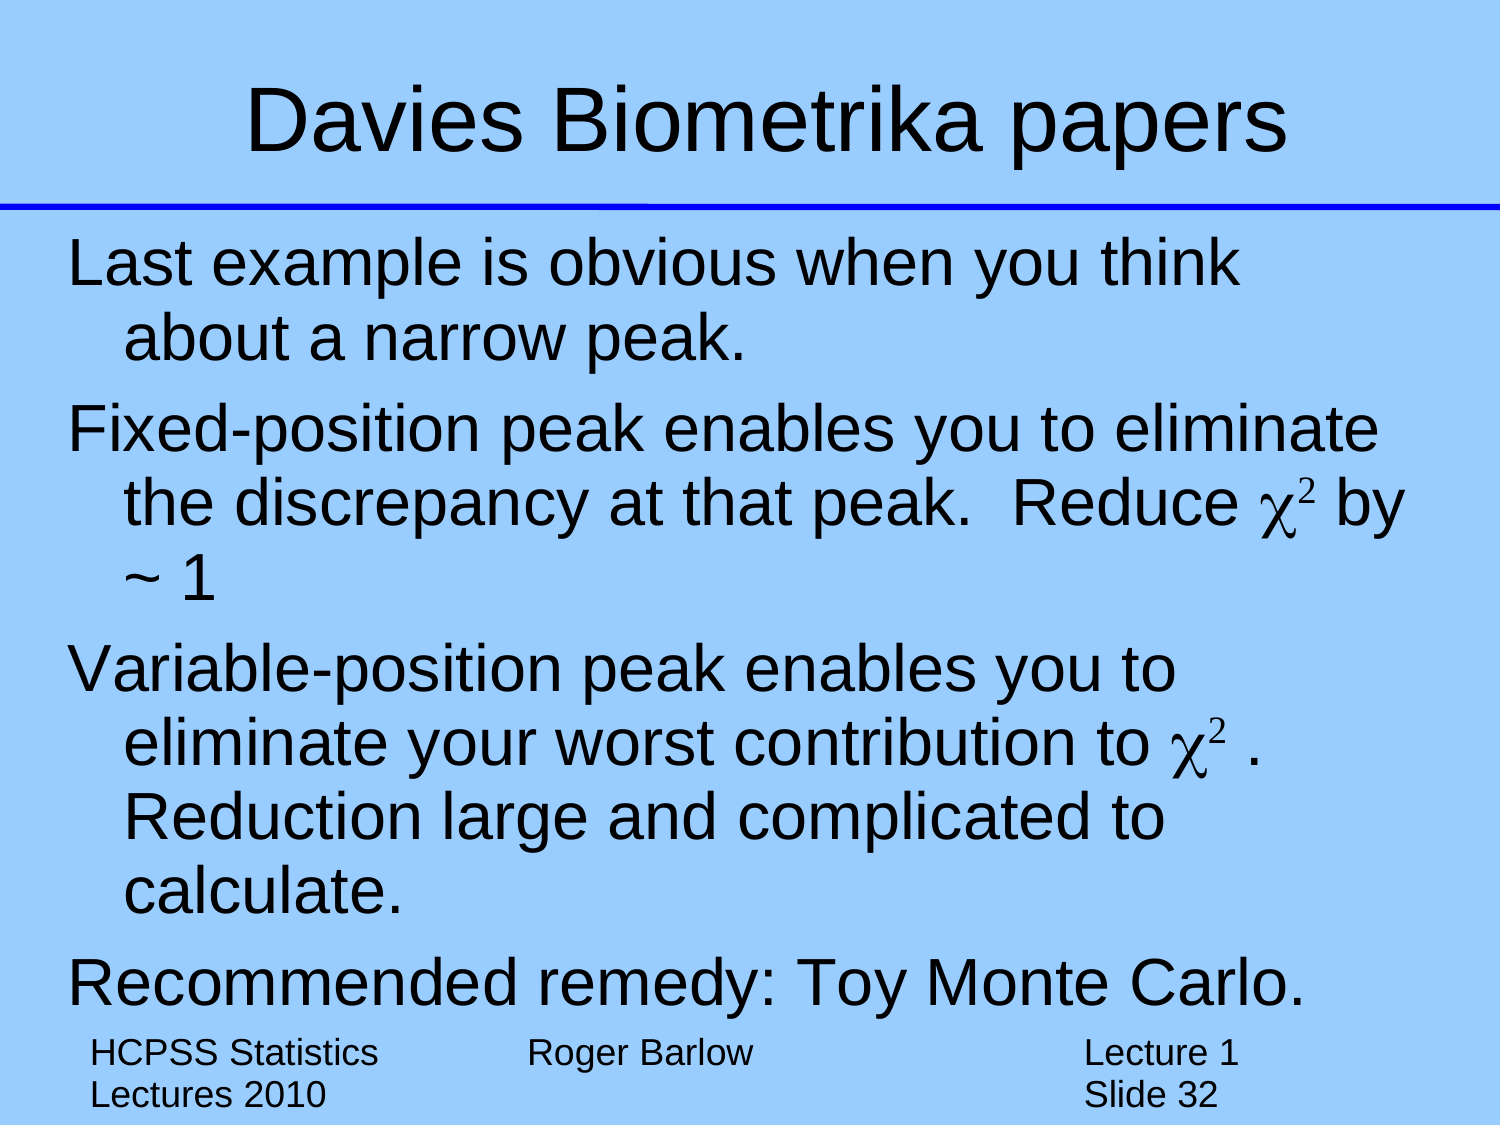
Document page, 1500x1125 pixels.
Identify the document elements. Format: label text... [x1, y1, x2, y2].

title Davies Biometrika papers [118, 63, 1418, 173]
list Last example is obvious when you think about a narrow peak. Fixed-position peak enables you to eliminate the discrepancy at that peak. Reduce  by ~ 1 Variable-position peak enables you to eliminate your worst contribution to  . Reduction large and complicated to calculate. Recommended remedy: Toy Monte Carlo. [67, 221, 1418, 1034]
